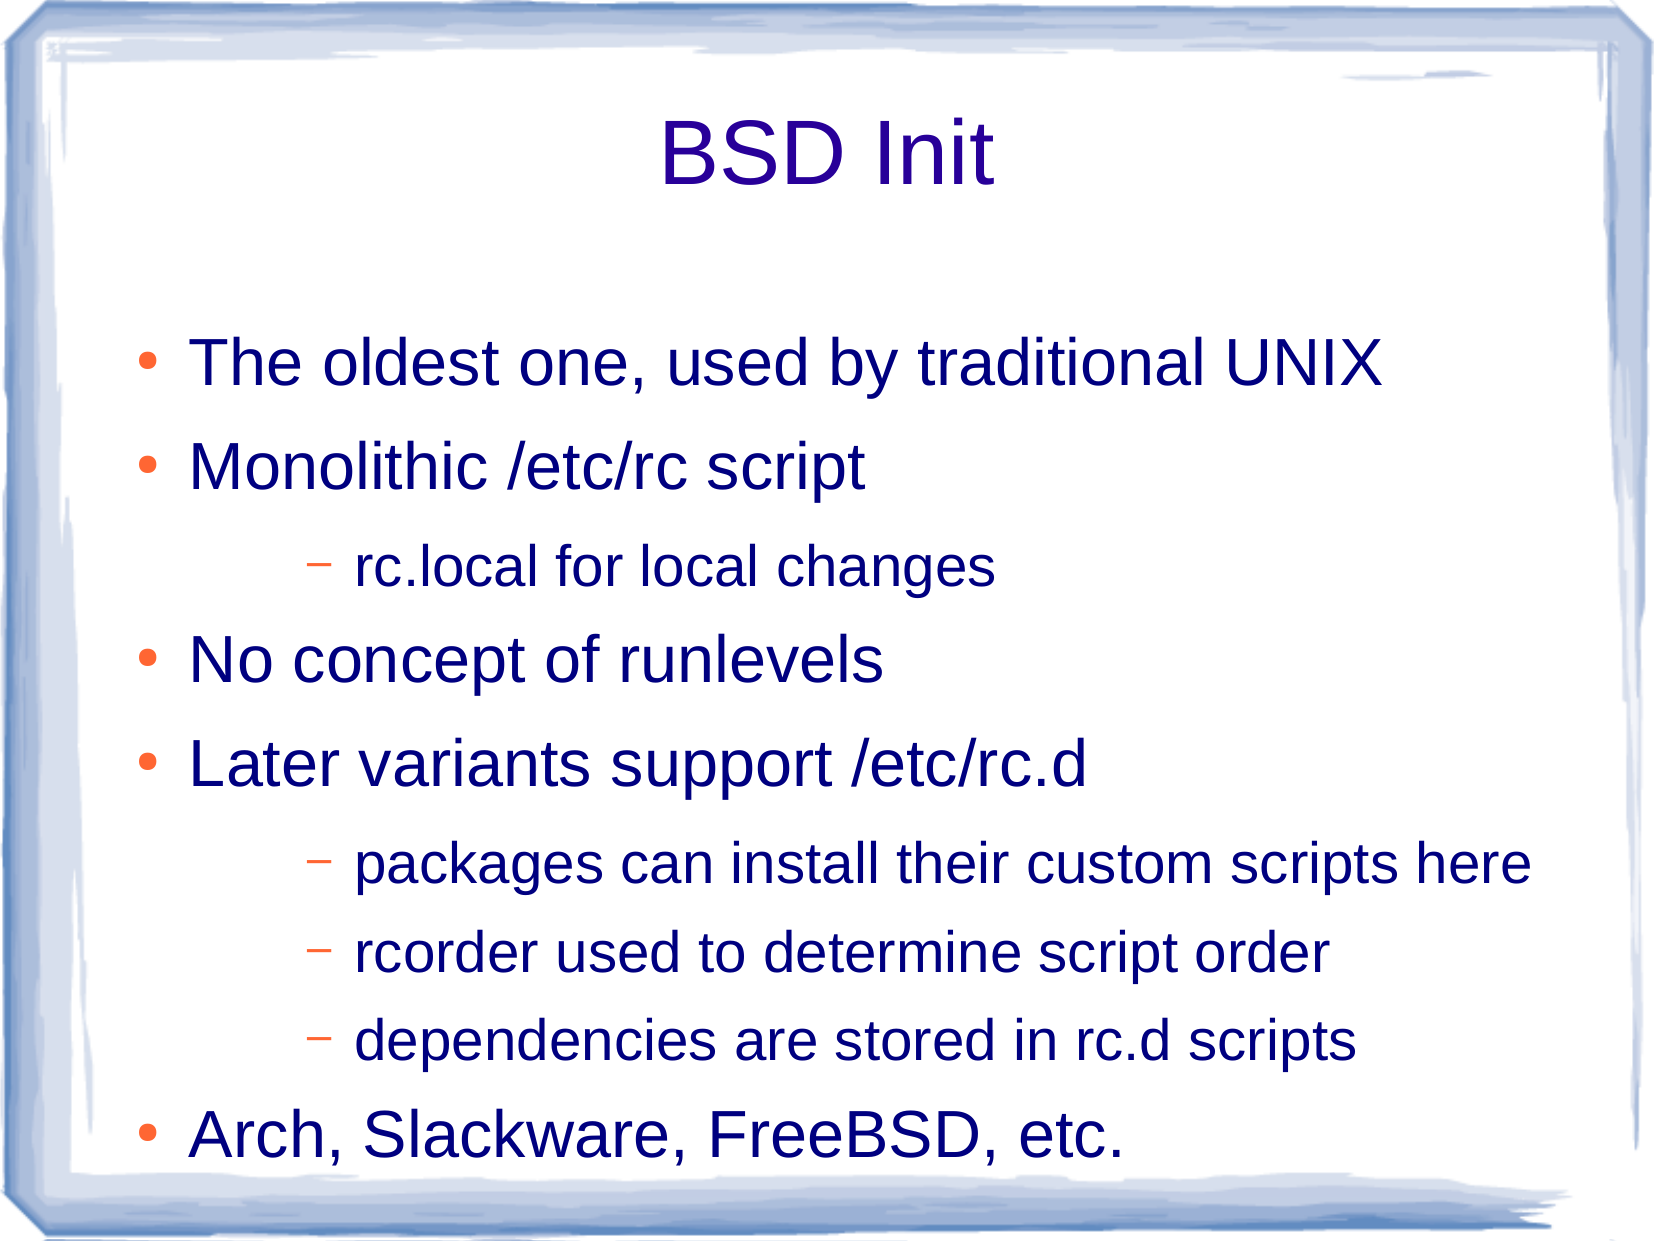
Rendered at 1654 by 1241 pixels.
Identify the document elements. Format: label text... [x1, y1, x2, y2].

list The oldest one, used by traditional UNIX Monolithic /etc/rc script rc.local for local changes No concept of runlevels Later variants support /etc/rc.d packages can install their custom scripts here rcorder used to determine script order dependencies are stored in rc.d scripts Arch, Slackware, FreeBSD, etc. [118, 324, 1571, 1172]
picture [0, 0, 1654, 1241]
title BSD Init [82, 56, 1571, 250]
